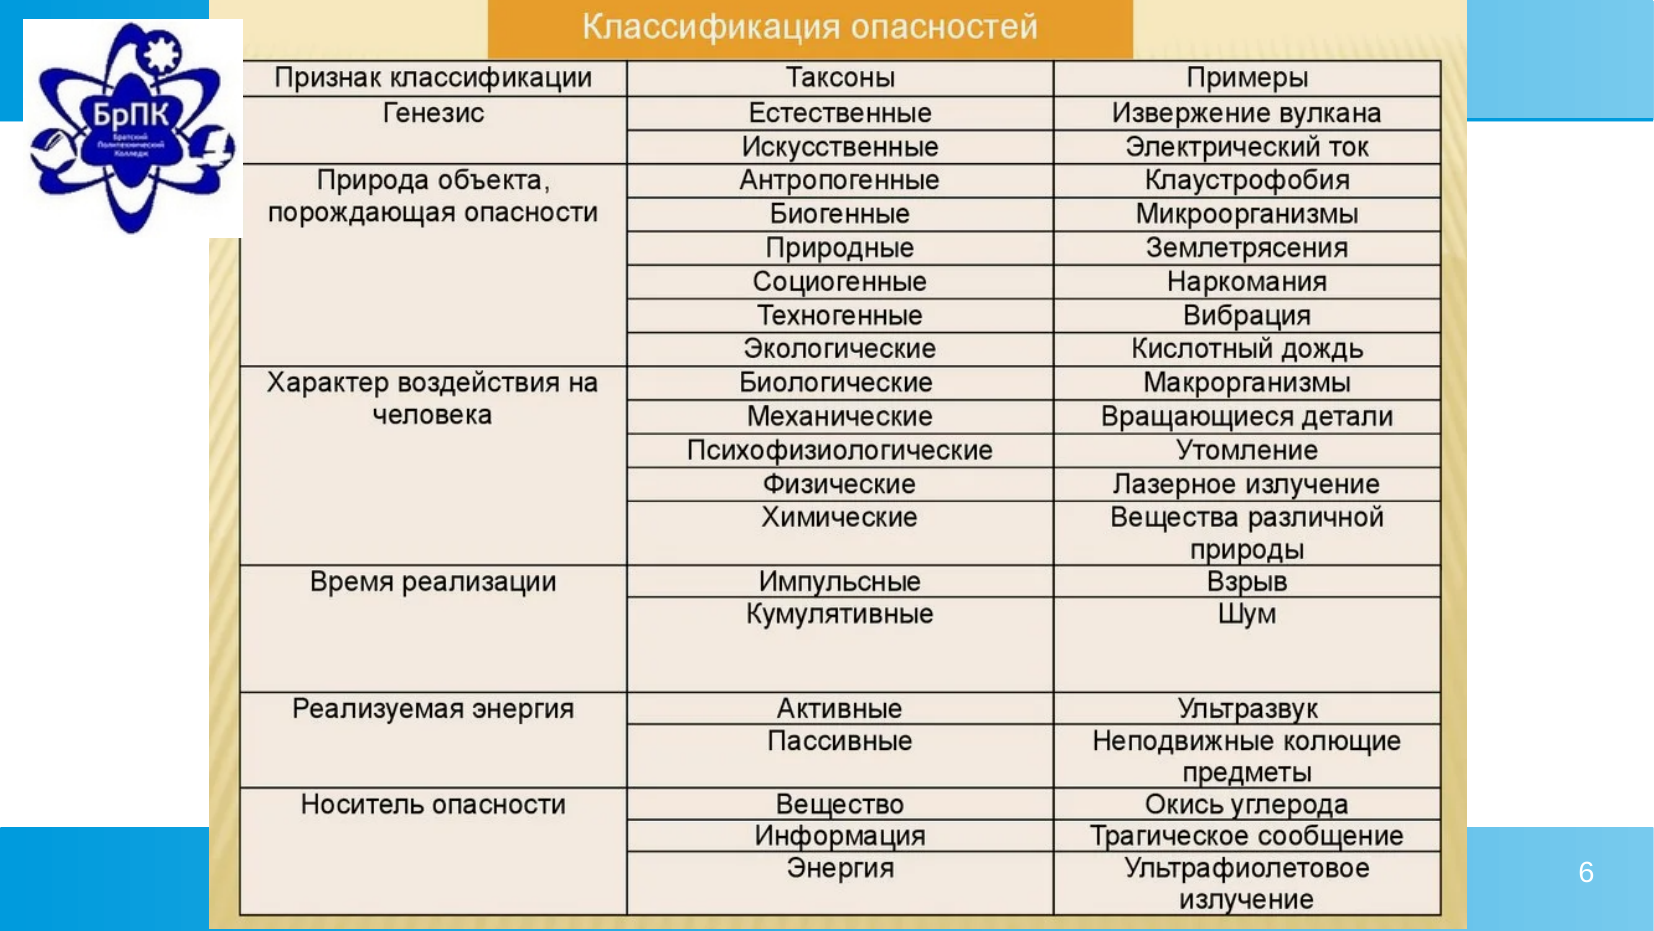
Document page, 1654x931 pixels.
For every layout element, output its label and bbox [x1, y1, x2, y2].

picture [23, 0, 1467, 929]
